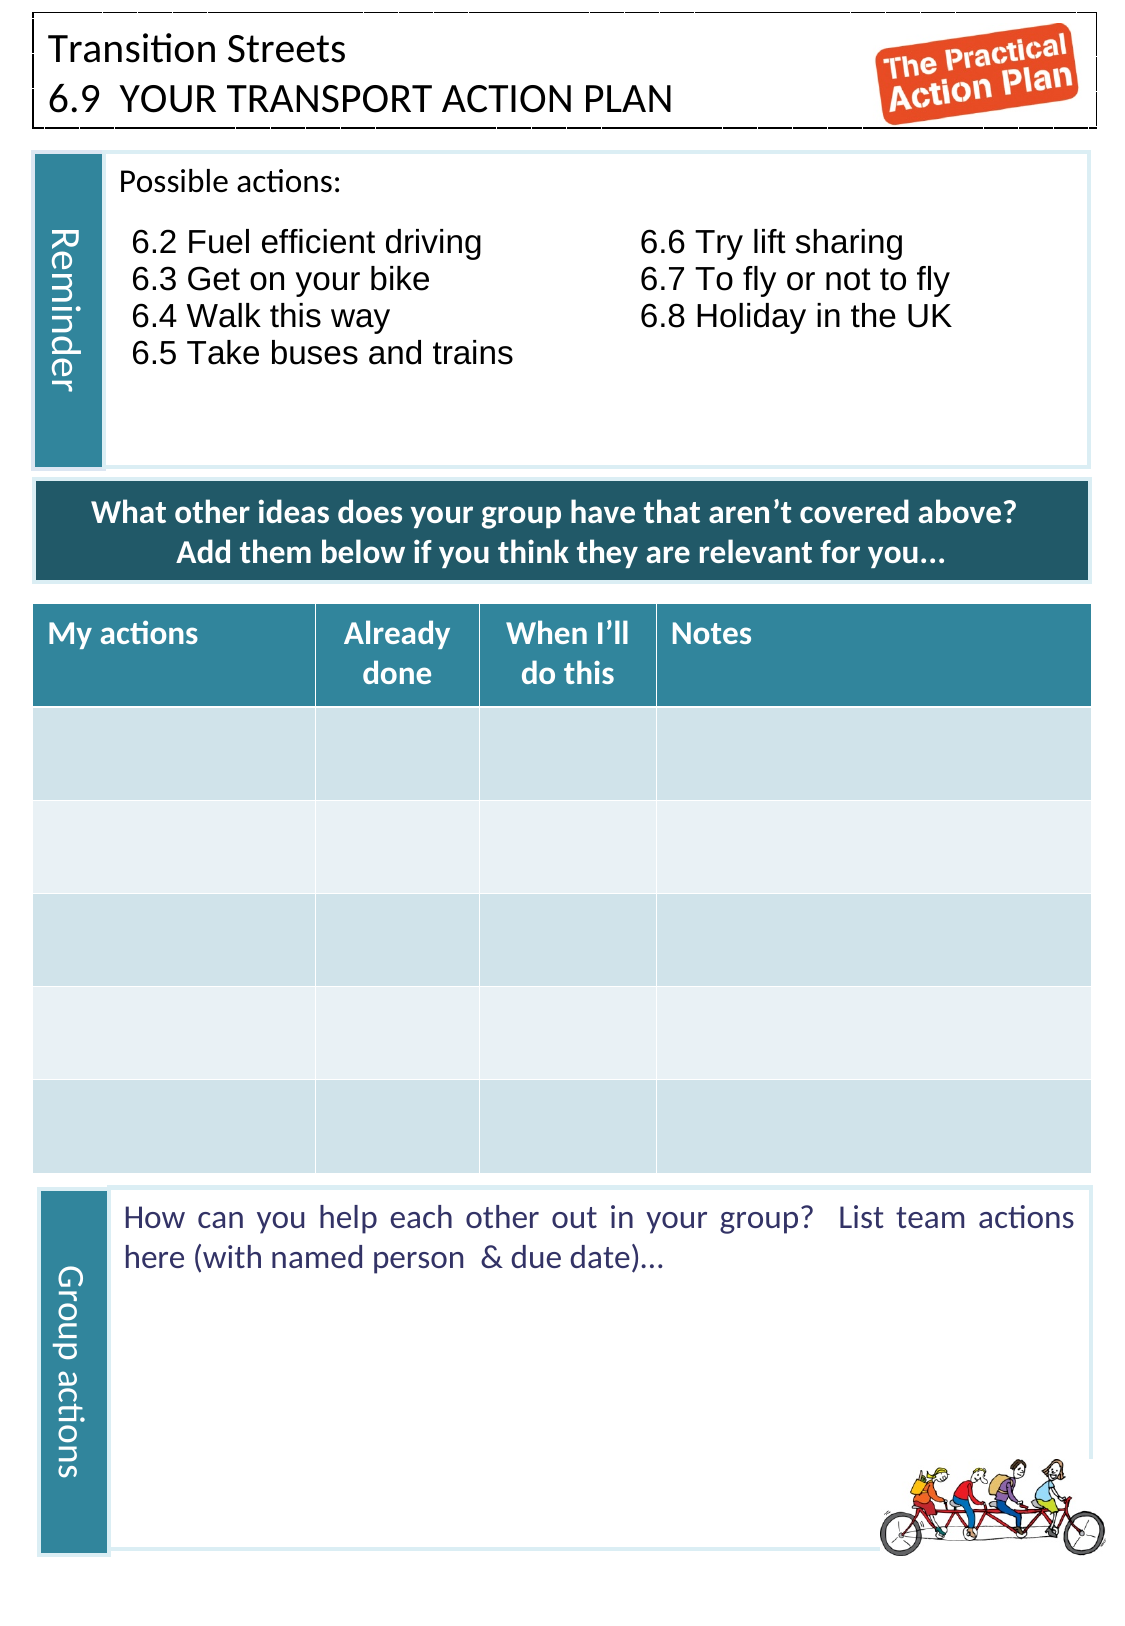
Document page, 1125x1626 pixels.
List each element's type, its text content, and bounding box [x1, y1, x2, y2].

text_box How can you help each other out in your group? List team actions here (with named person & due date)… [108, 1187, 1091, 1549]
text_box Reminder [33, 151, 105, 470]
table_cell [316, 801, 479, 893]
table_cell [480, 894, 656, 986]
table_header My actions [33, 604, 315, 706]
table_header 6.2 Fuel efficient driving 6.3 Get on your bike 6.4 Walk this way 6.5 Take buses and trains [117, 217, 625, 391]
table_cell [316, 708, 479, 800]
text_box Possible actions: [104, 151, 1090, 468]
table_cell [480, 708, 656, 800]
table_cell [316, 894, 479, 986]
table_header Notes [657, 604, 1091, 706]
text_box Transition Streets 6.9 YOUR TRANSPORT ACTION PLAN [33, 12, 1097, 129]
picture [880, 1459, 1106, 1556]
table_cell [657, 1080, 1091, 1173]
table_cell [480, 987, 656, 1079]
text_box Group actions [38, 1189, 109, 1556]
table_cell [480, 1080, 656, 1173]
table_cell [33, 801, 315, 893]
table_cell [33, 987, 315, 1079]
table_cell [480, 801, 656, 893]
text_box What other ideas does your group have that aren’t covered above? Add them below if you think they are relevant for you... [33, 478, 1091, 582]
table_cell [316, 1080, 479, 1173]
table_cell [33, 894, 315, 986]
table_cell [33, 1080, 315, 1173]
table_cell [657, 801, 1091, 893]
table_header 6.6 Try lift sharing 6.7 To fly or not to fly 6.8 Holiday in the UK [626, 217, 1059, 391]
table_cell [33, 708, 315, 800]
table_header Already done [316, 604, 479, 706]
table_cell [657, 708, 1091, 800]
table_header When I’ll do this [480, 604, 656, 706]
table_cell [316, 987, 479, 1079]
table_cell [657, 987, 1091, 1079]
table_cell [657, 894, 1091, 986]
